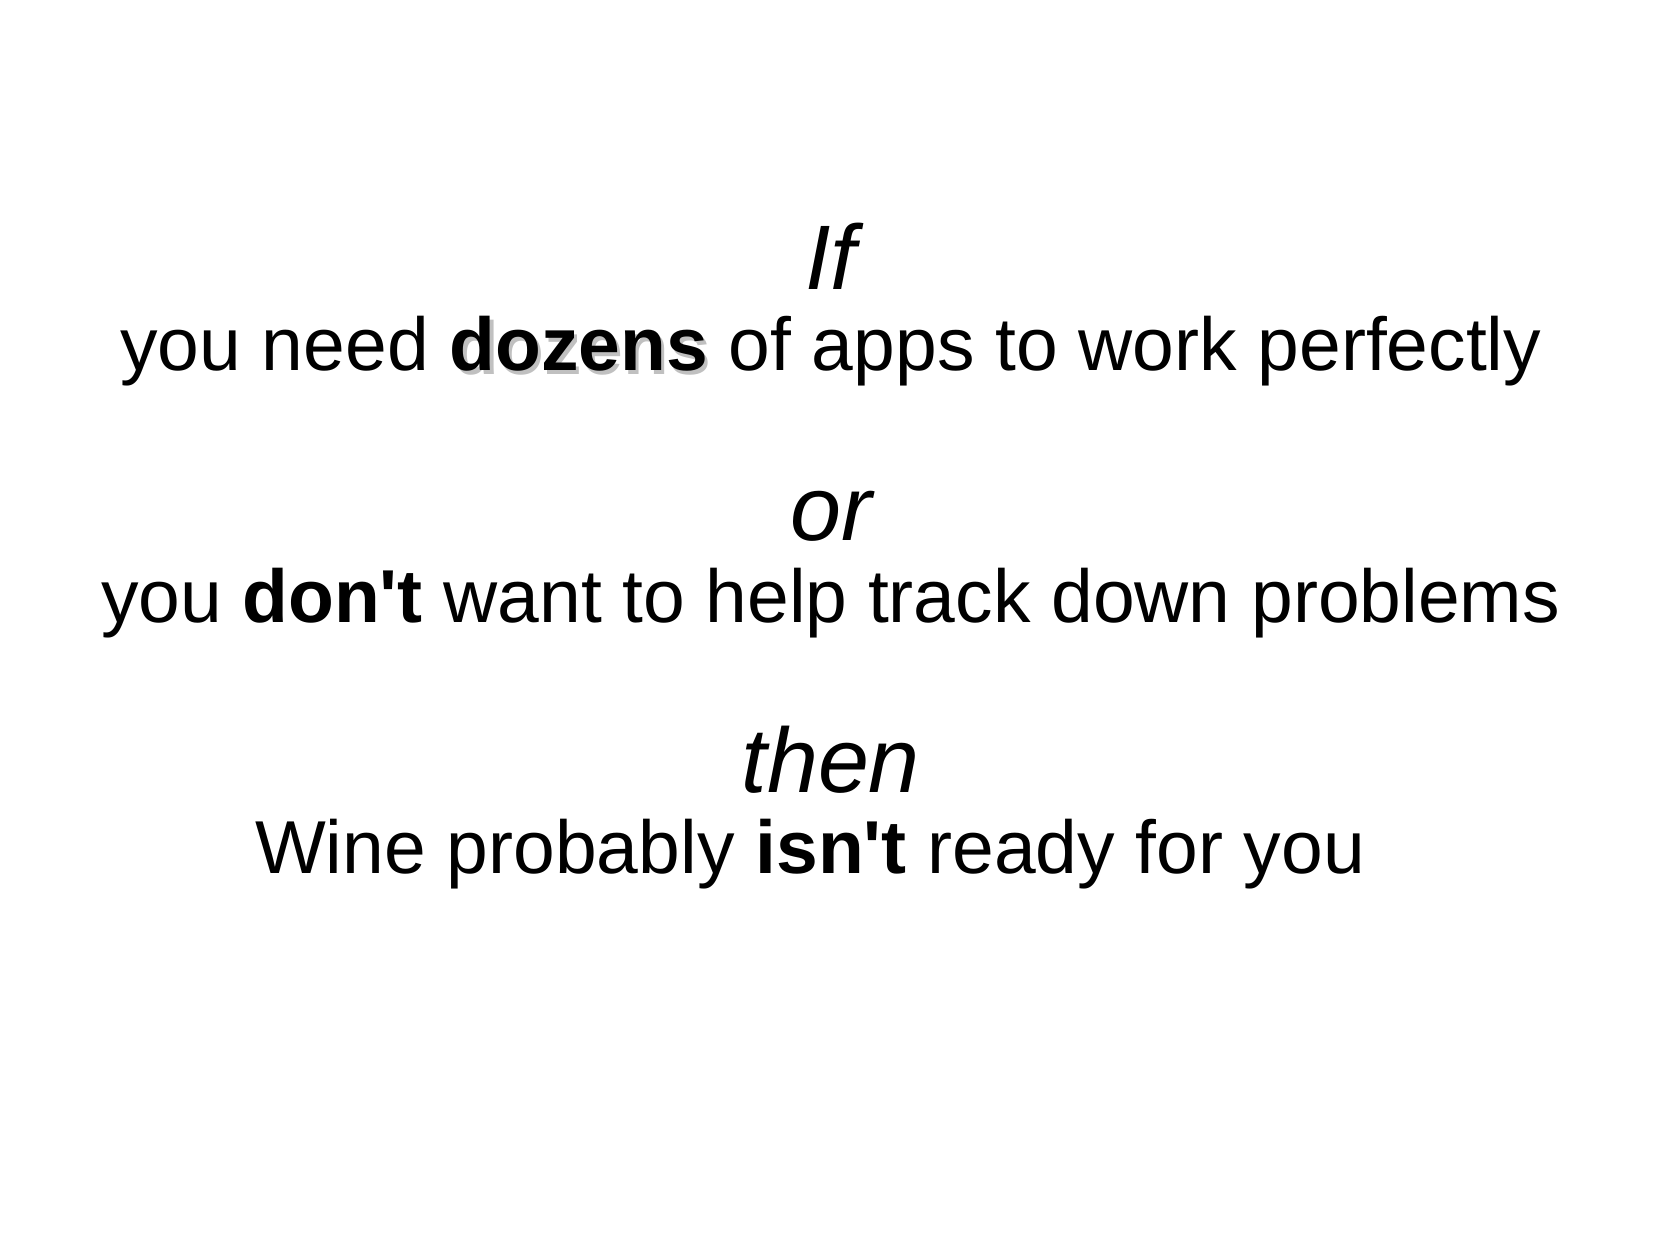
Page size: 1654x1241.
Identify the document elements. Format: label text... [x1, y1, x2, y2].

title If you need dozens of apps to work perfectly or you don't want to help track down problems then Wine probably isn't ready for you [86, 178, 1575, 925]
